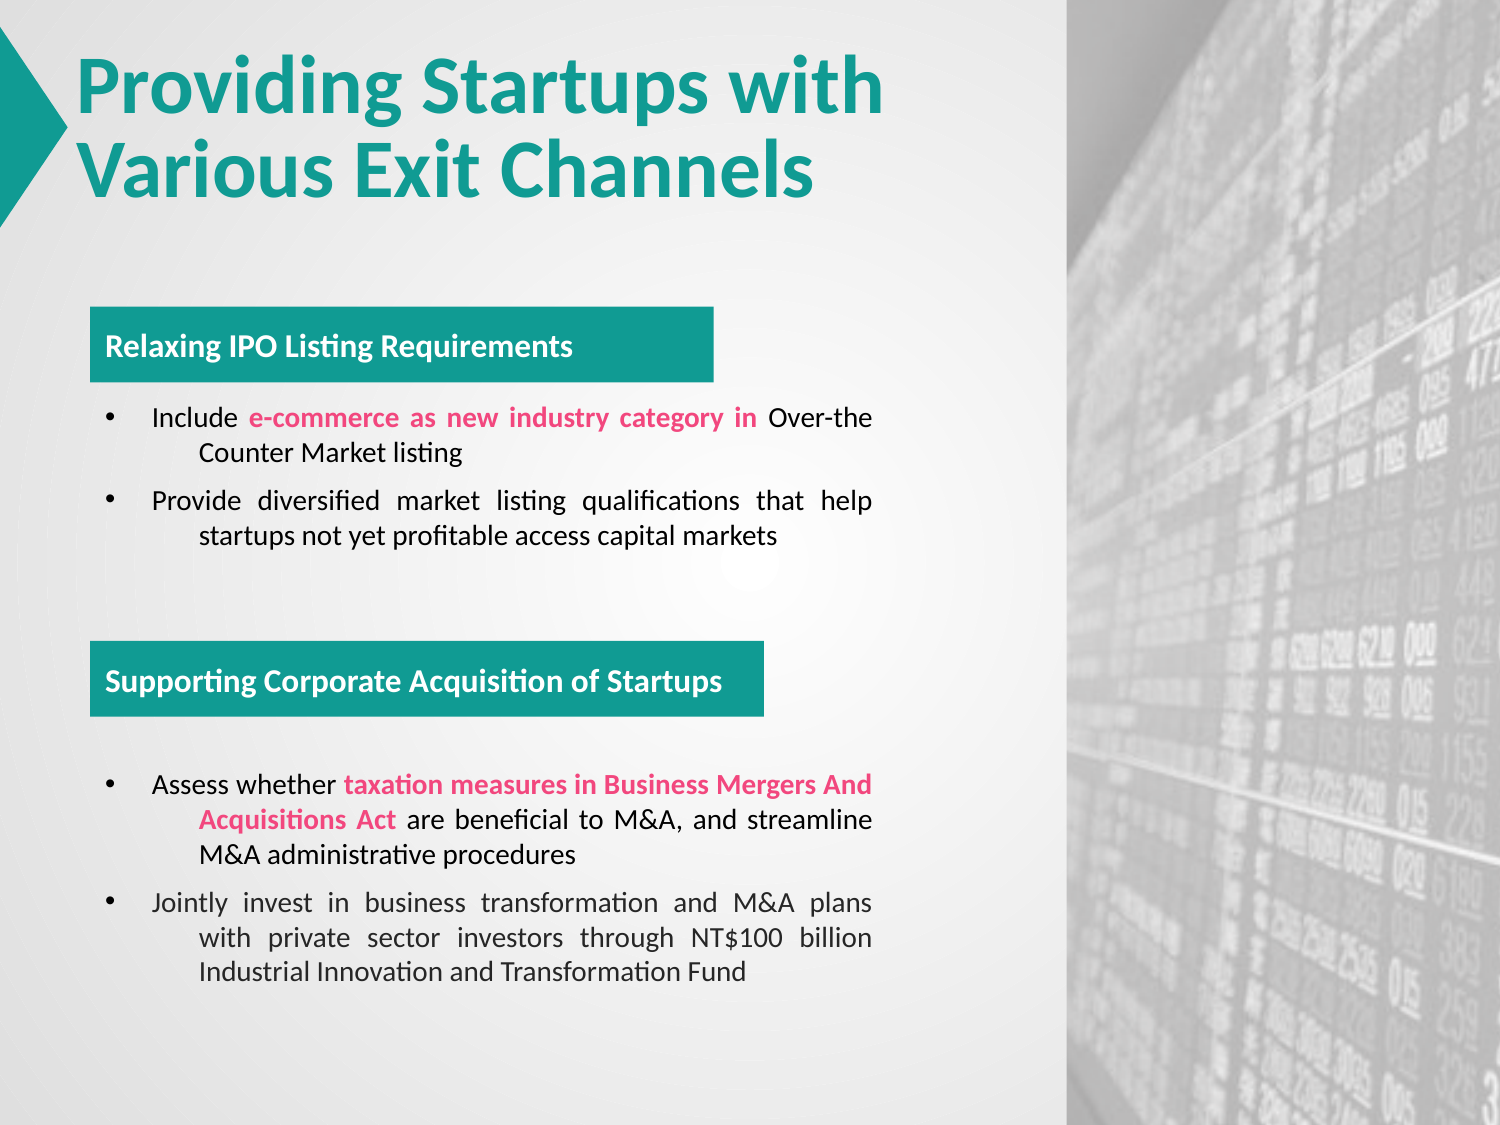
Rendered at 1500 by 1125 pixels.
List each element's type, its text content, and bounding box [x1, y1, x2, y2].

text_box Supporting Corporate Acquisition of Startups [90, 640, 764, 717]
text_box Providing Startups with Various Exit Channels [61, 39, 1066, 225]
text_box Include e-commerce as new industry category in Over-the Counter Market listing Provide diversified market listing qualifications that help startups not yet profitable access capital markets [90, 391, 888, 559]
text_box Relaxing IPO Listing Requirements [90, 306, 714, 383]
text_box Assess whether taxation measures in Business Mergers And Acquisitions Act are beneficial to M&A, and streamline M&A administrative procedures Jointly invest in business transformation and M&A plans with private sector investors through NT$100 billion Industrial Innovation and Transformation Fund [90, 758, 888, 995]
picture [1066, 0, 1500, 1125]
